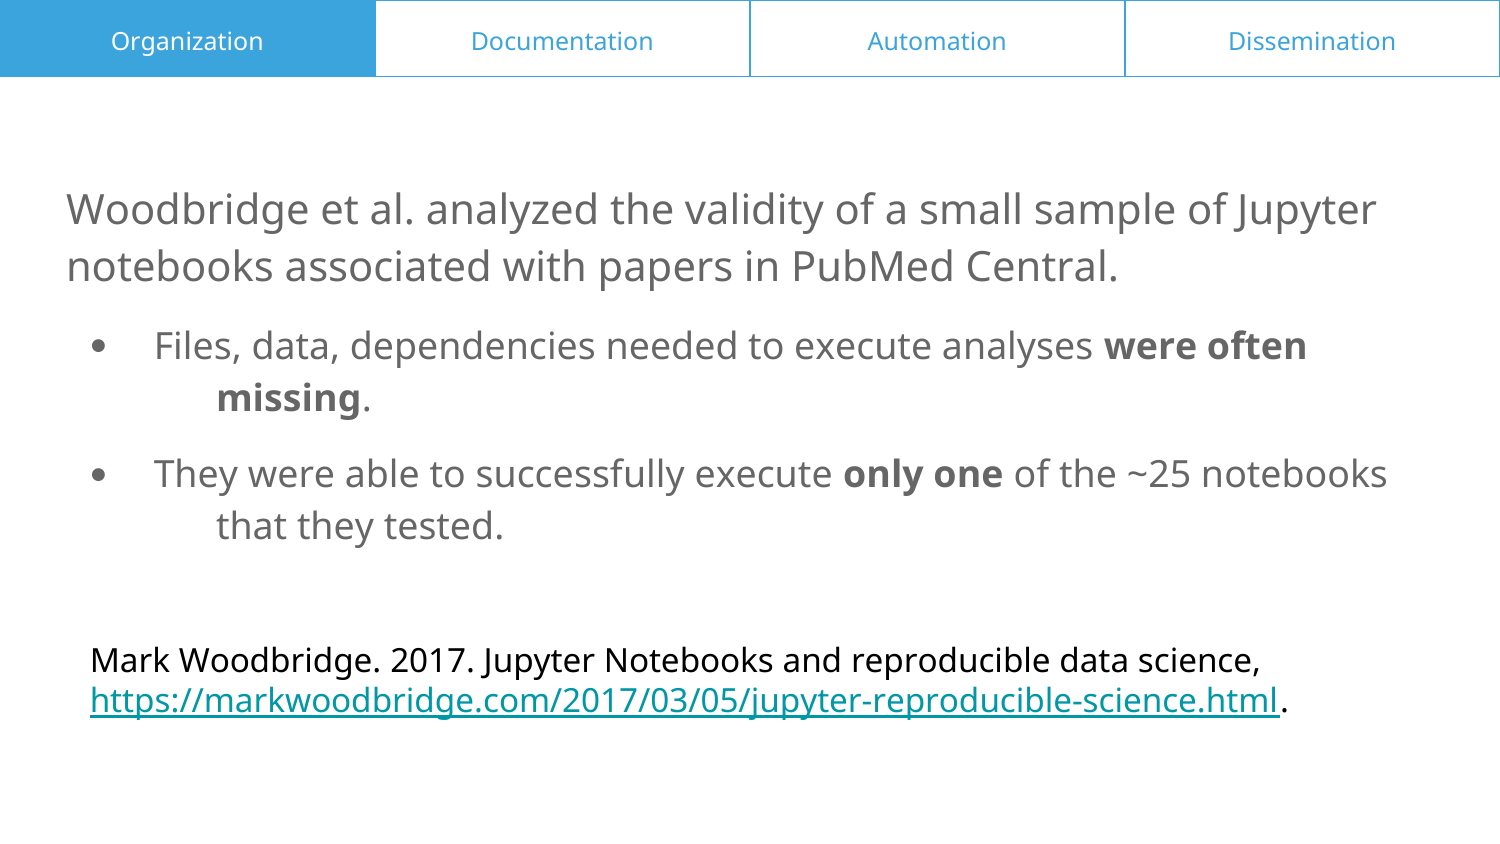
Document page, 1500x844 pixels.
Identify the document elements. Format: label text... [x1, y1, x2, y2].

list Woodbridge et al. analyzed the validity of a small sample of Jupyter notebooks associated with papers in PubMed Central. Files, data, dependencies needed to execute analyses were often missing. They were able to successfully execute only one of the ~25 notebooks that they tested. [51, 159, 1424, 750]
text_box Dissemination [1125, 0, 1500, 77]
text_box Automation [750, 0, 1124, 77]
text_box Documentation [375, 0, 749, 77]
text_box Mark Woodbridge. 2017. Jupyter Notebooks and reproducible data science, https://markwoodbridge.com/2017/03/05/jupyter-reproducible-science.html. [74, 624, 1473, 709]
text_box Organization [0, 0, 374, 77]
